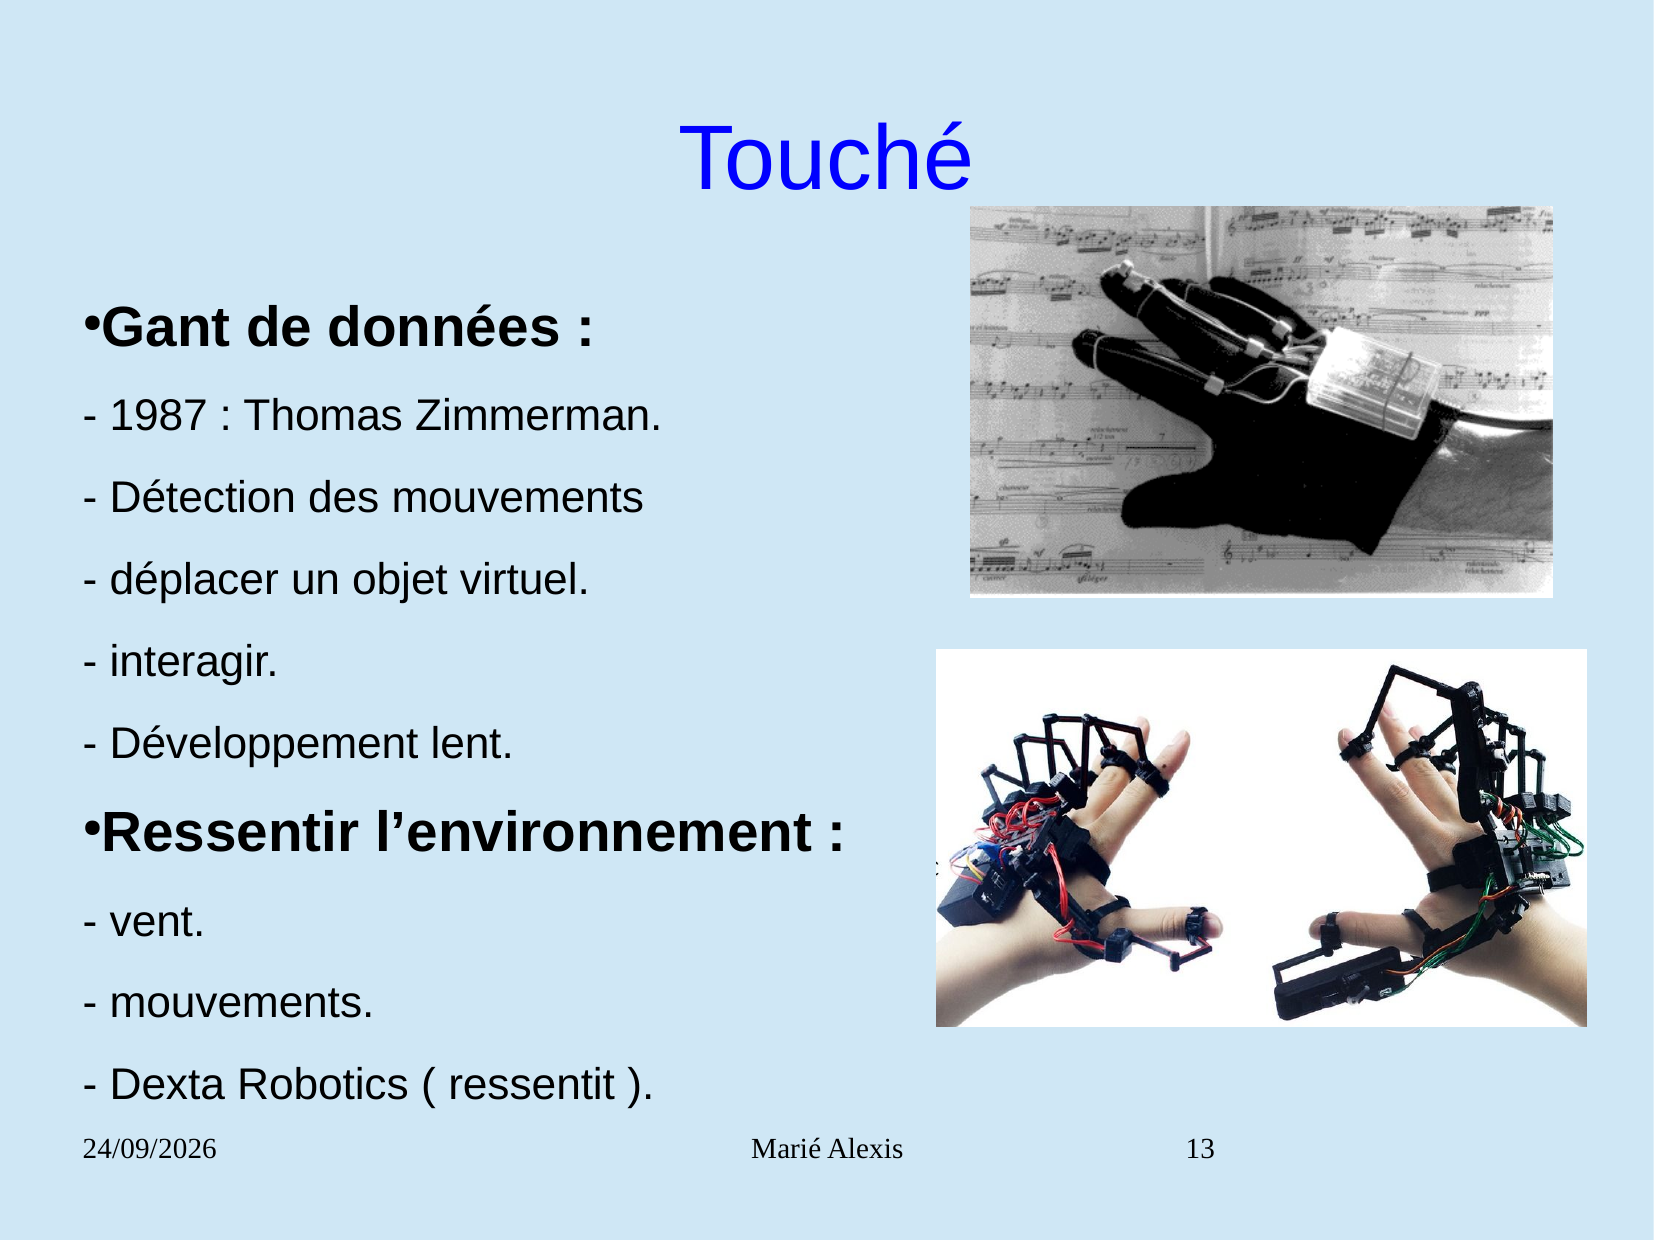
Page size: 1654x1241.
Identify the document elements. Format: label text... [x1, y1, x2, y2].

picture [970, 206, 1553, 598]
picture [936, 649, 1587, 1027]
title Touché [82, 49, 1571, 257]
text_box [1185, 1129, 1571, 1216]
list Gant de données : - 1987 : Thomas Zimmerman. - Détection des mouvements - déplacer un objet virtuel. - interagir. - Développement lent. Ressentir l’environnement : - vent. - mouvements. - Dexta Robotics ( ressentit ). [82, 290, 1571, 1109]
text_box Marié Alexis [565, 1129, 1090, 1216]
text_box [82, 1129, 468, 1216]
